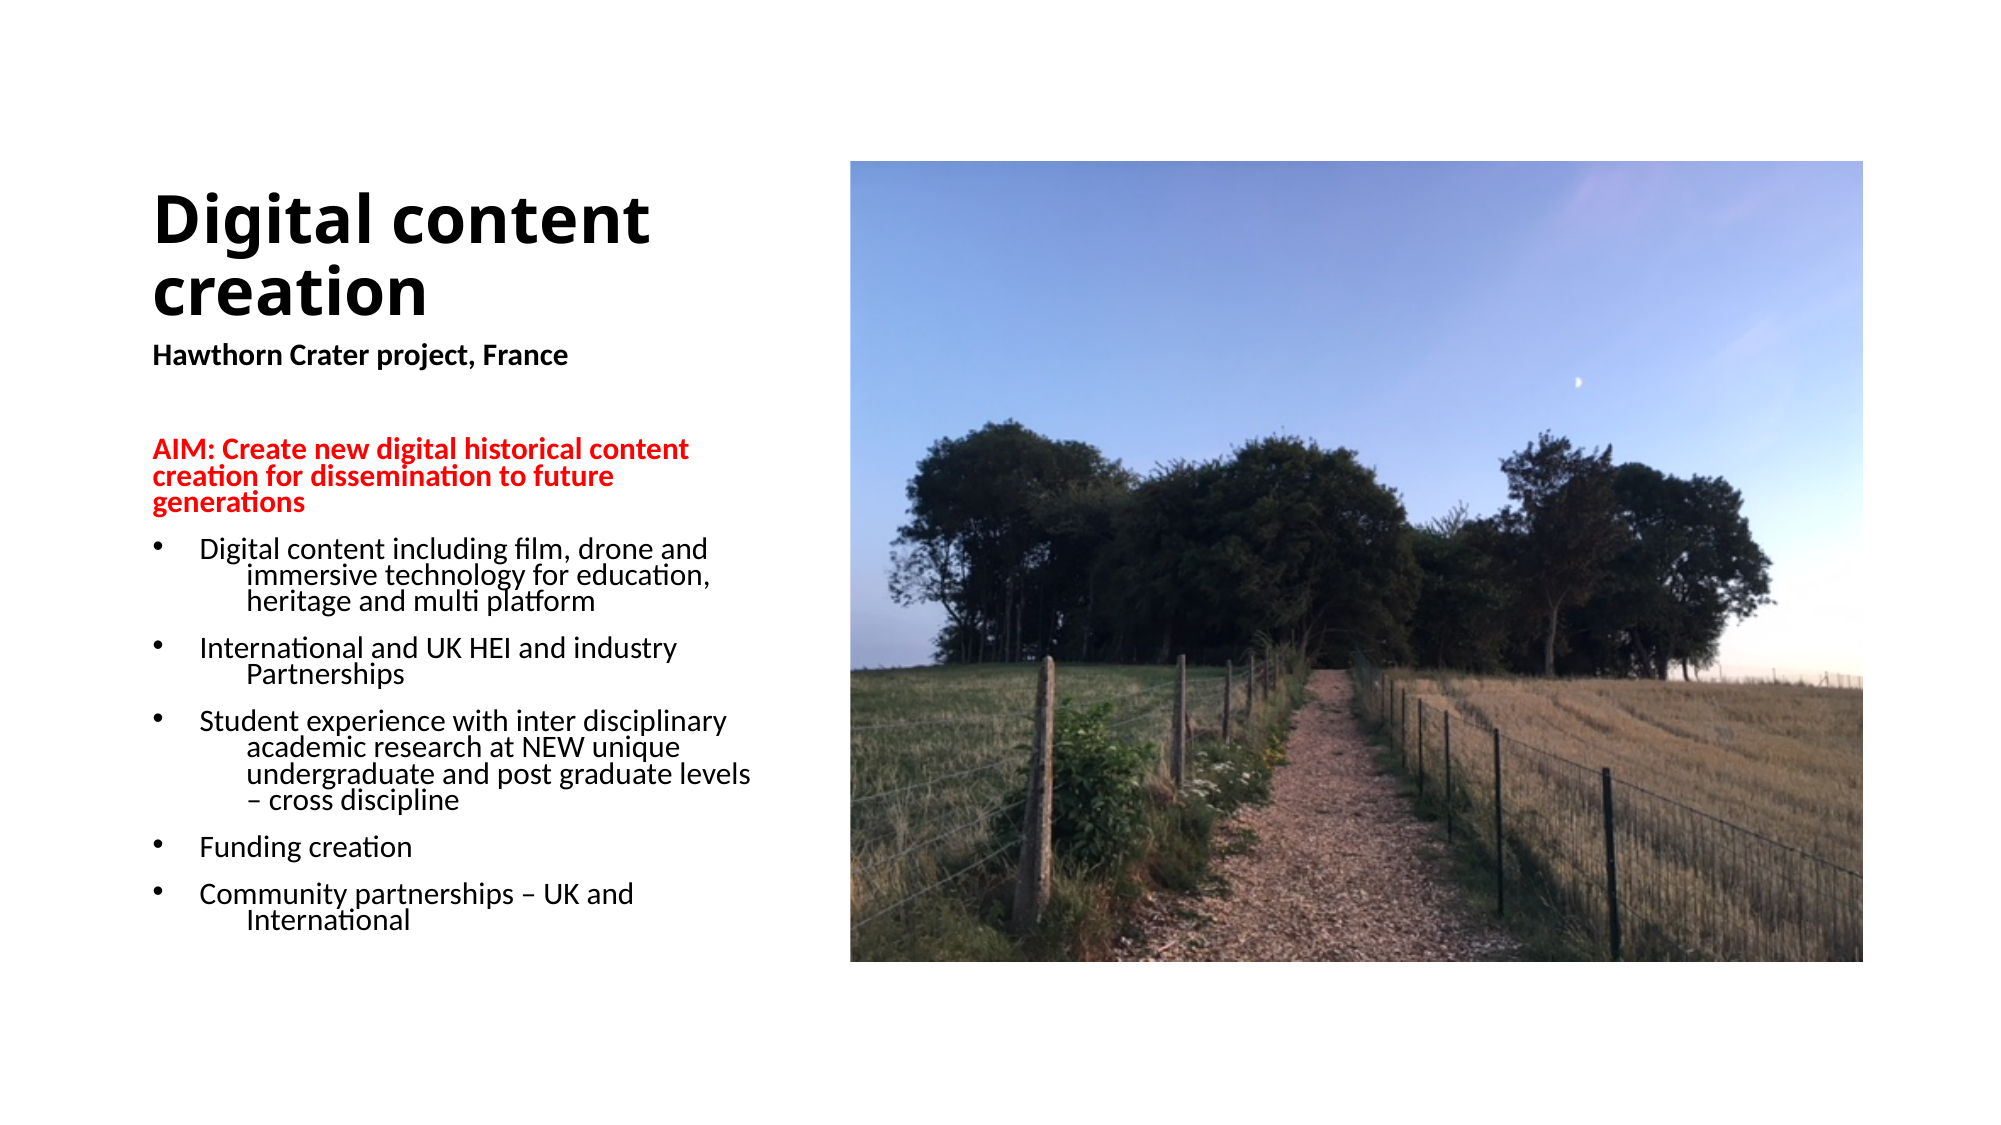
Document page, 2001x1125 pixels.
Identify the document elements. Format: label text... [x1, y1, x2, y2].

list Hawthorn Crater project, France AIM: Create new digital historical content creation for dissemination to future generations Digital content including film, drone and immersive technology for education, heritage and multi platform International and UK HEI and industry Partnerships Student experience with inter disciplinary academic research at NEW unique undergraduate and post graduate levels – cross discipline Funding creation Community partnerships – UK and International [137, 337, 783, 963]
picture [850, 161, 1863, 962]
title Digital content creation [137, 75, 783, 337]
